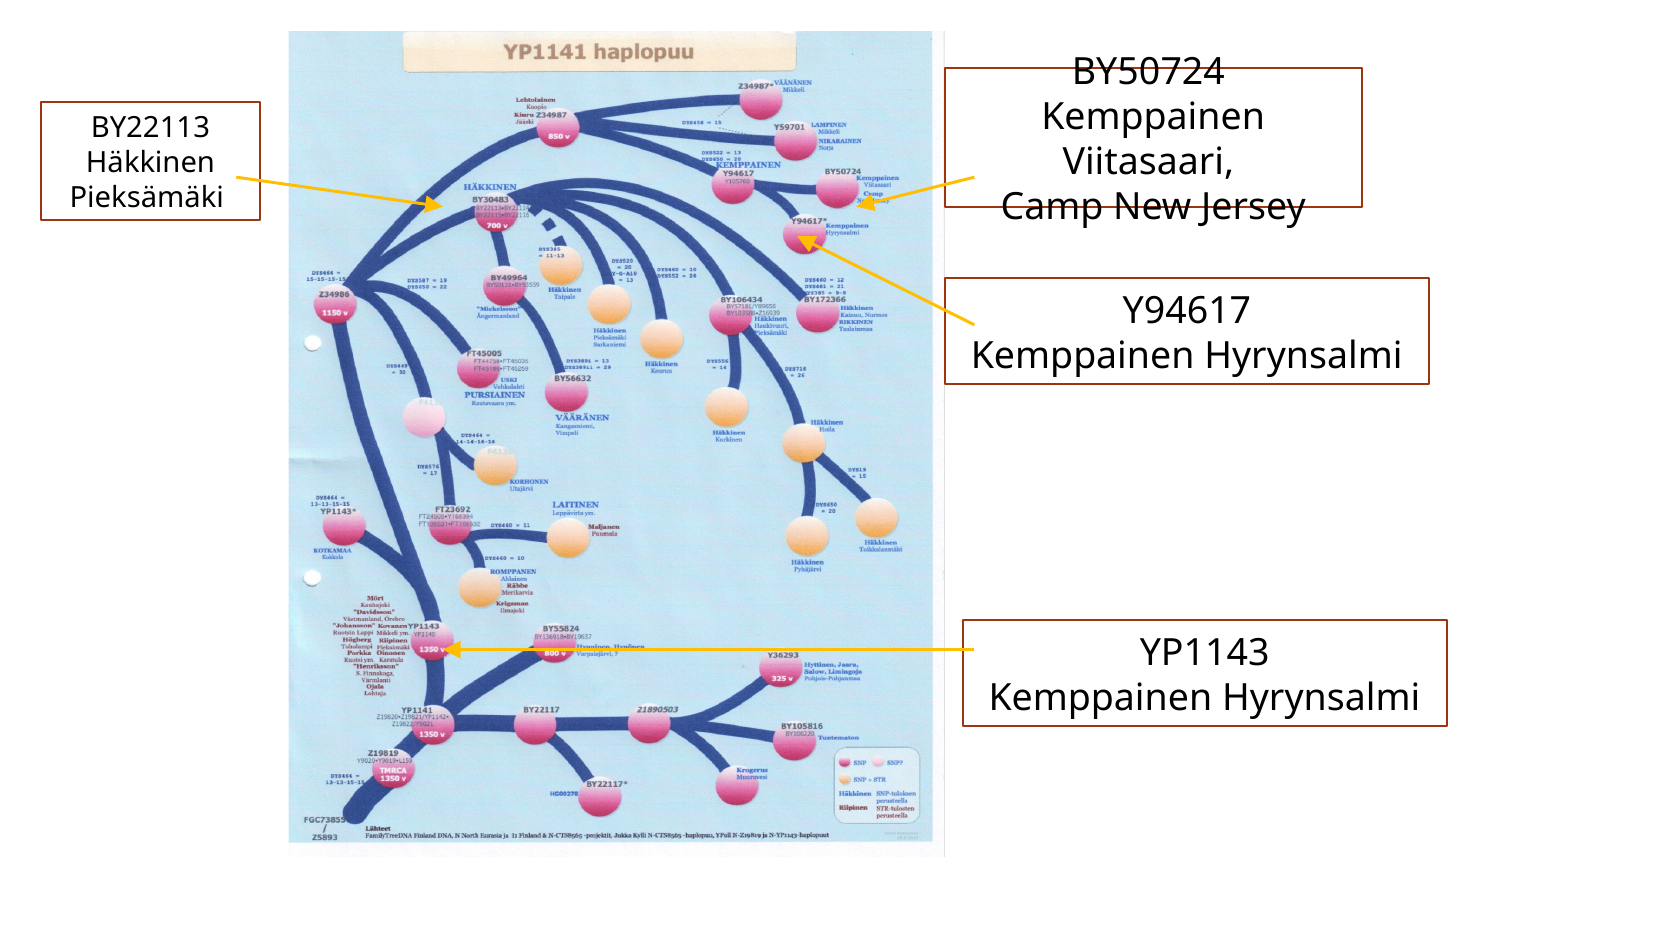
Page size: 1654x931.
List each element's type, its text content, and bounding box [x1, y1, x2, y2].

text_box YP1143 Kemppainen Hyrynsalmi [962, 620, 1447, 727]
text_box BY50724 Kemppainen Viitasaari, Camp New Jersey [944, 67, 1362, 207]
picture [288, 31, 945, 857]
text_box Y94617 Kemppainen Hyrynsalmi [944, 277, 1430, 384]
text_box BY22113 Häkkinen Pieksämäki [41, 101, 260, 220]
